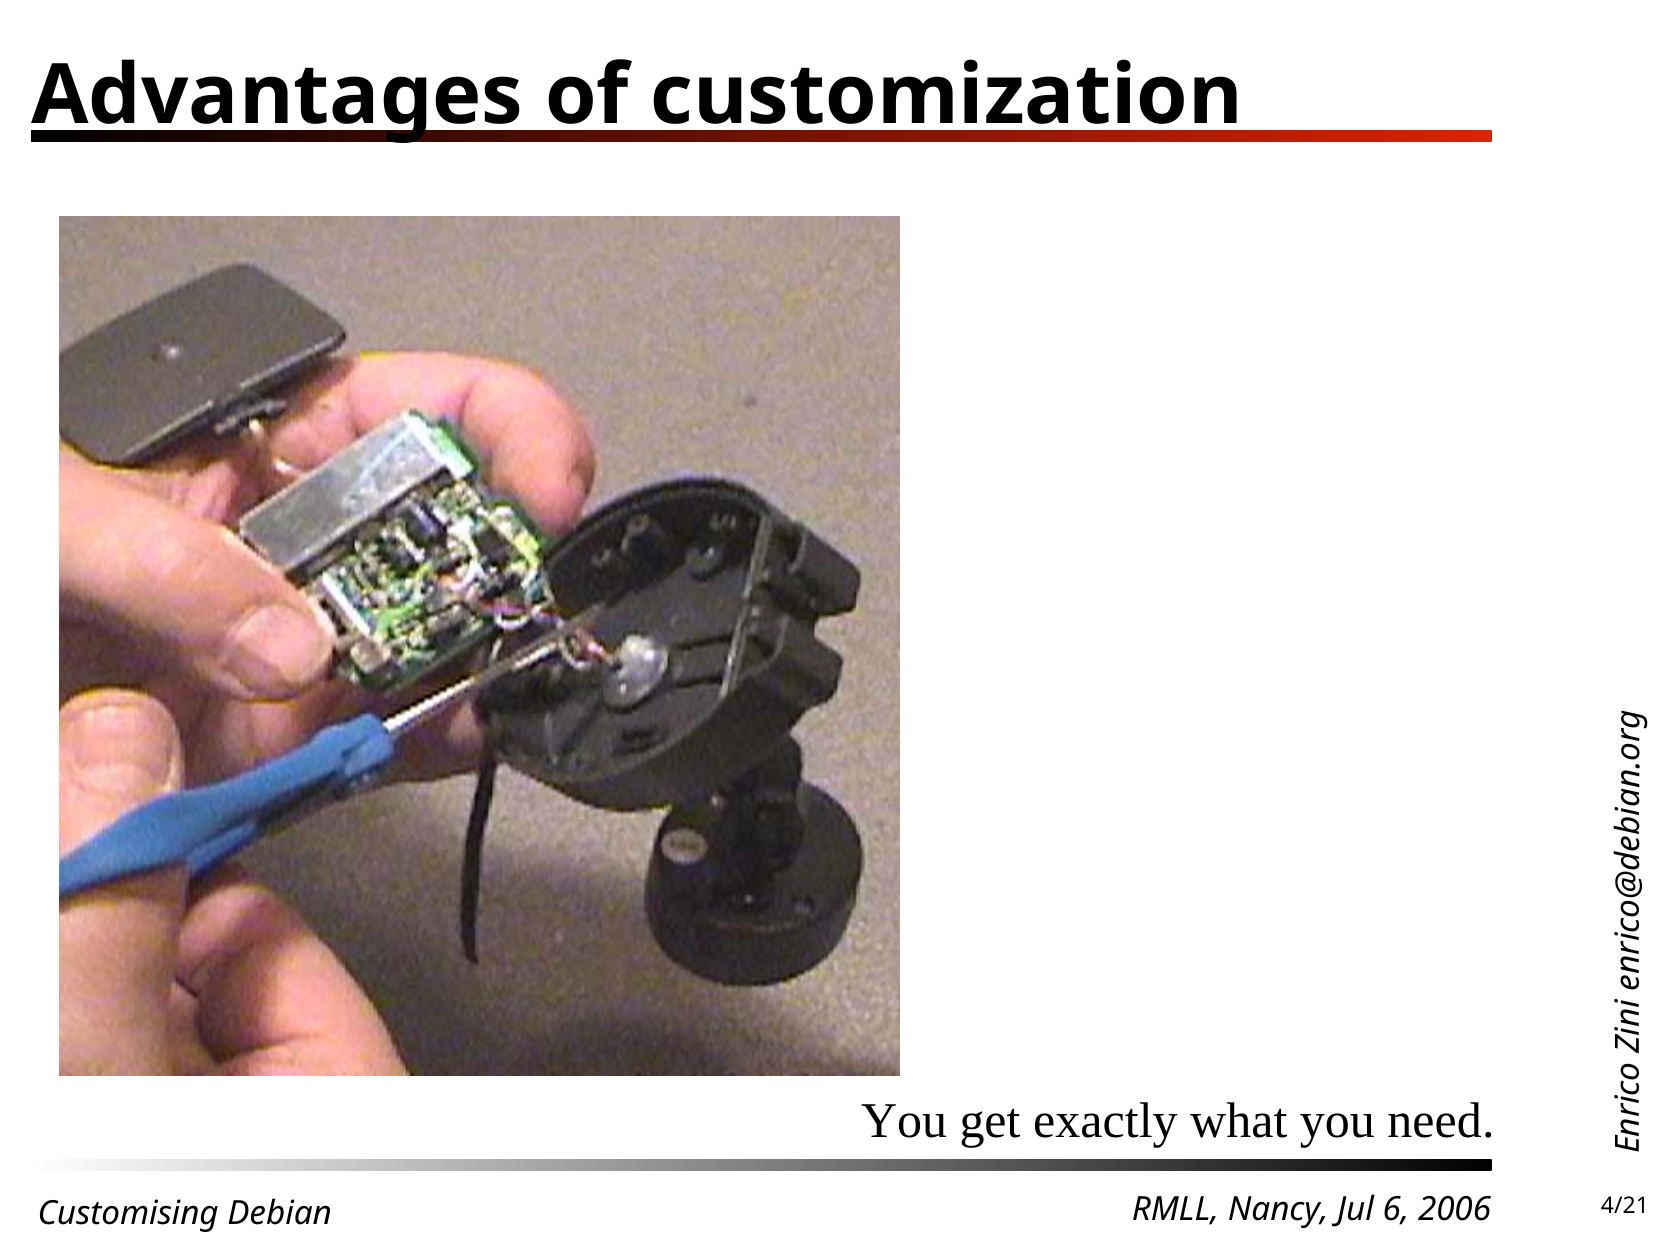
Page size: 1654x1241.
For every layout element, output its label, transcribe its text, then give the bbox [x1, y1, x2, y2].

picture [59, 216, 900, 1076]
text_box You get exactly what you need. [60, 1092, 1495, 1152]
text_box Advantages of customization [31, 34, 1438, 170]
